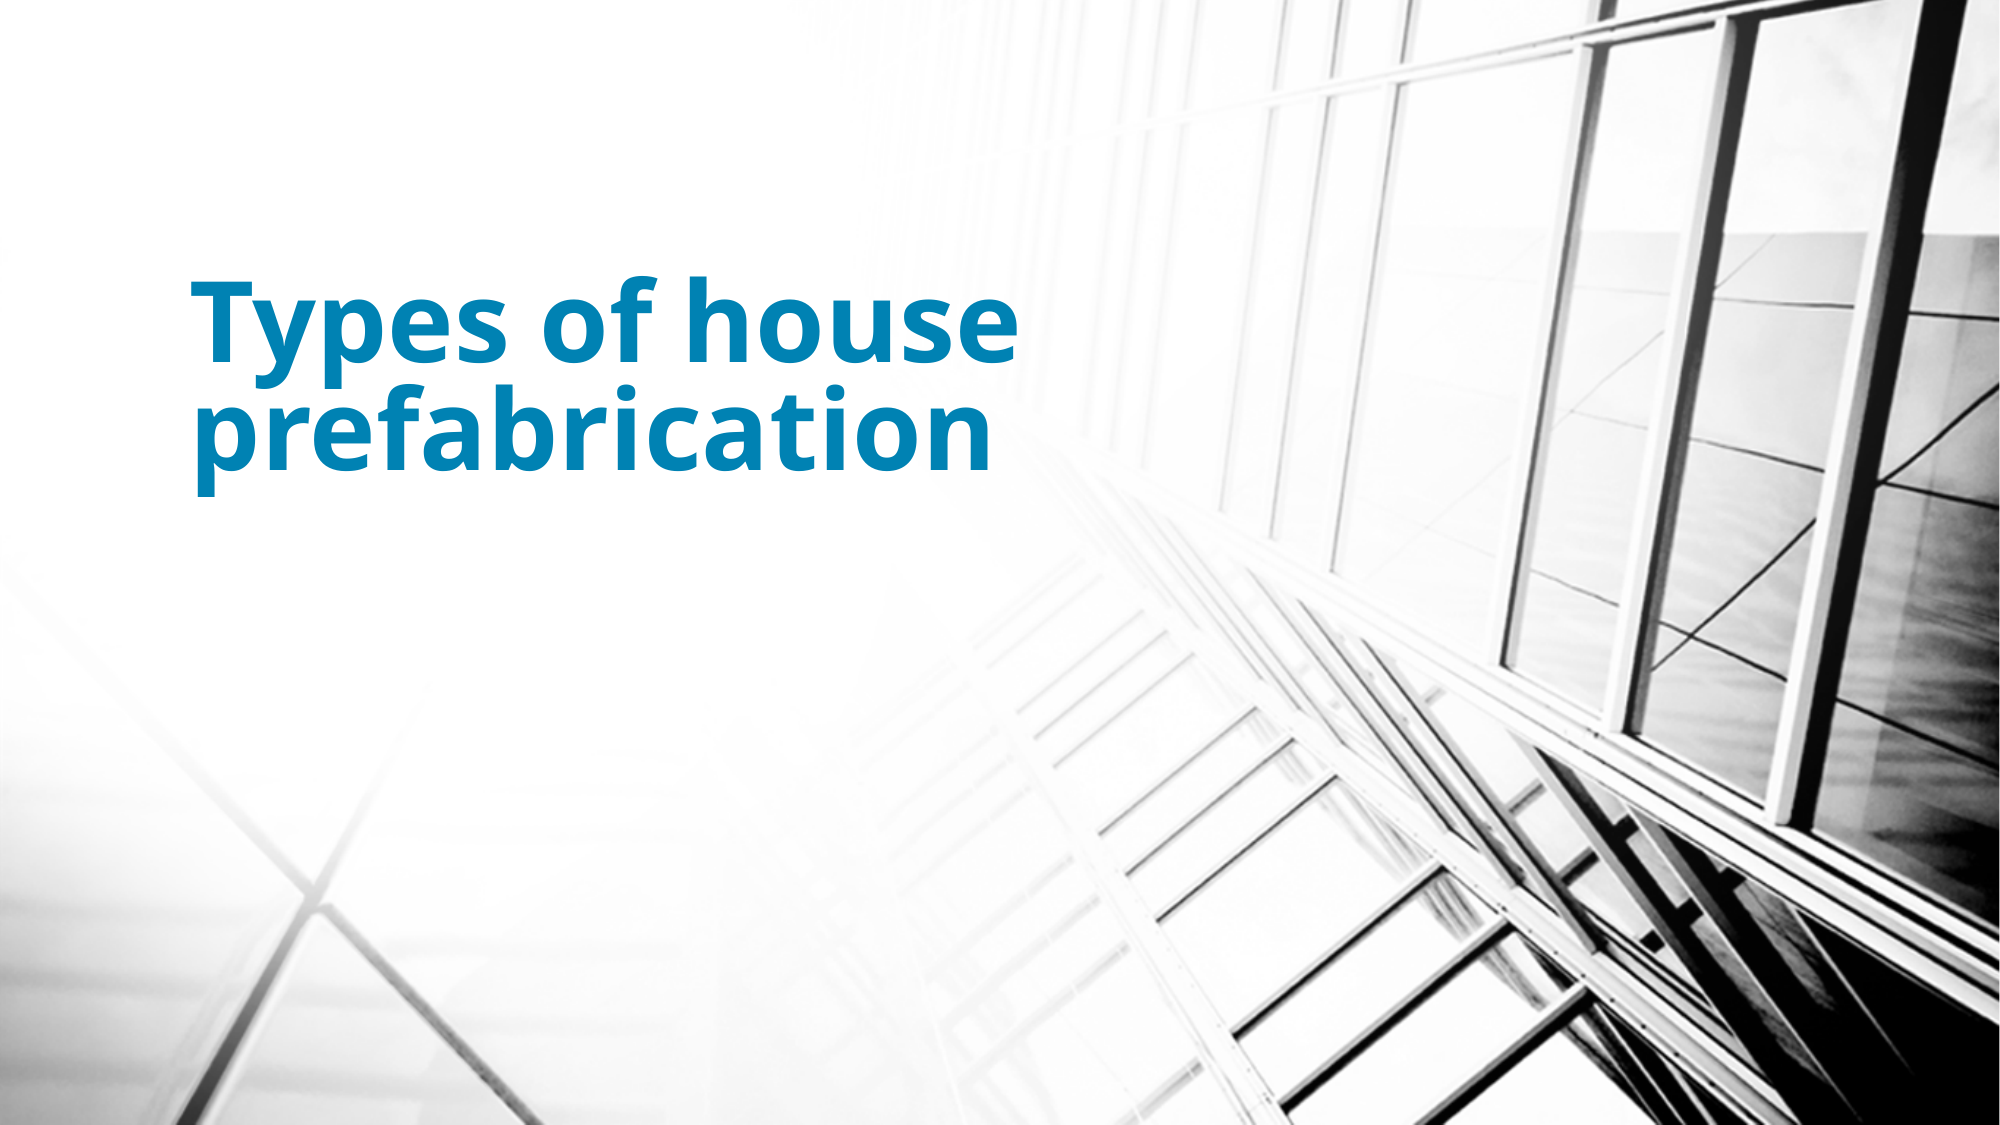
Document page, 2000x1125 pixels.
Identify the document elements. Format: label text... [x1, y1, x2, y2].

title Types of house prefabrication [174, 87, 1780, 501]
